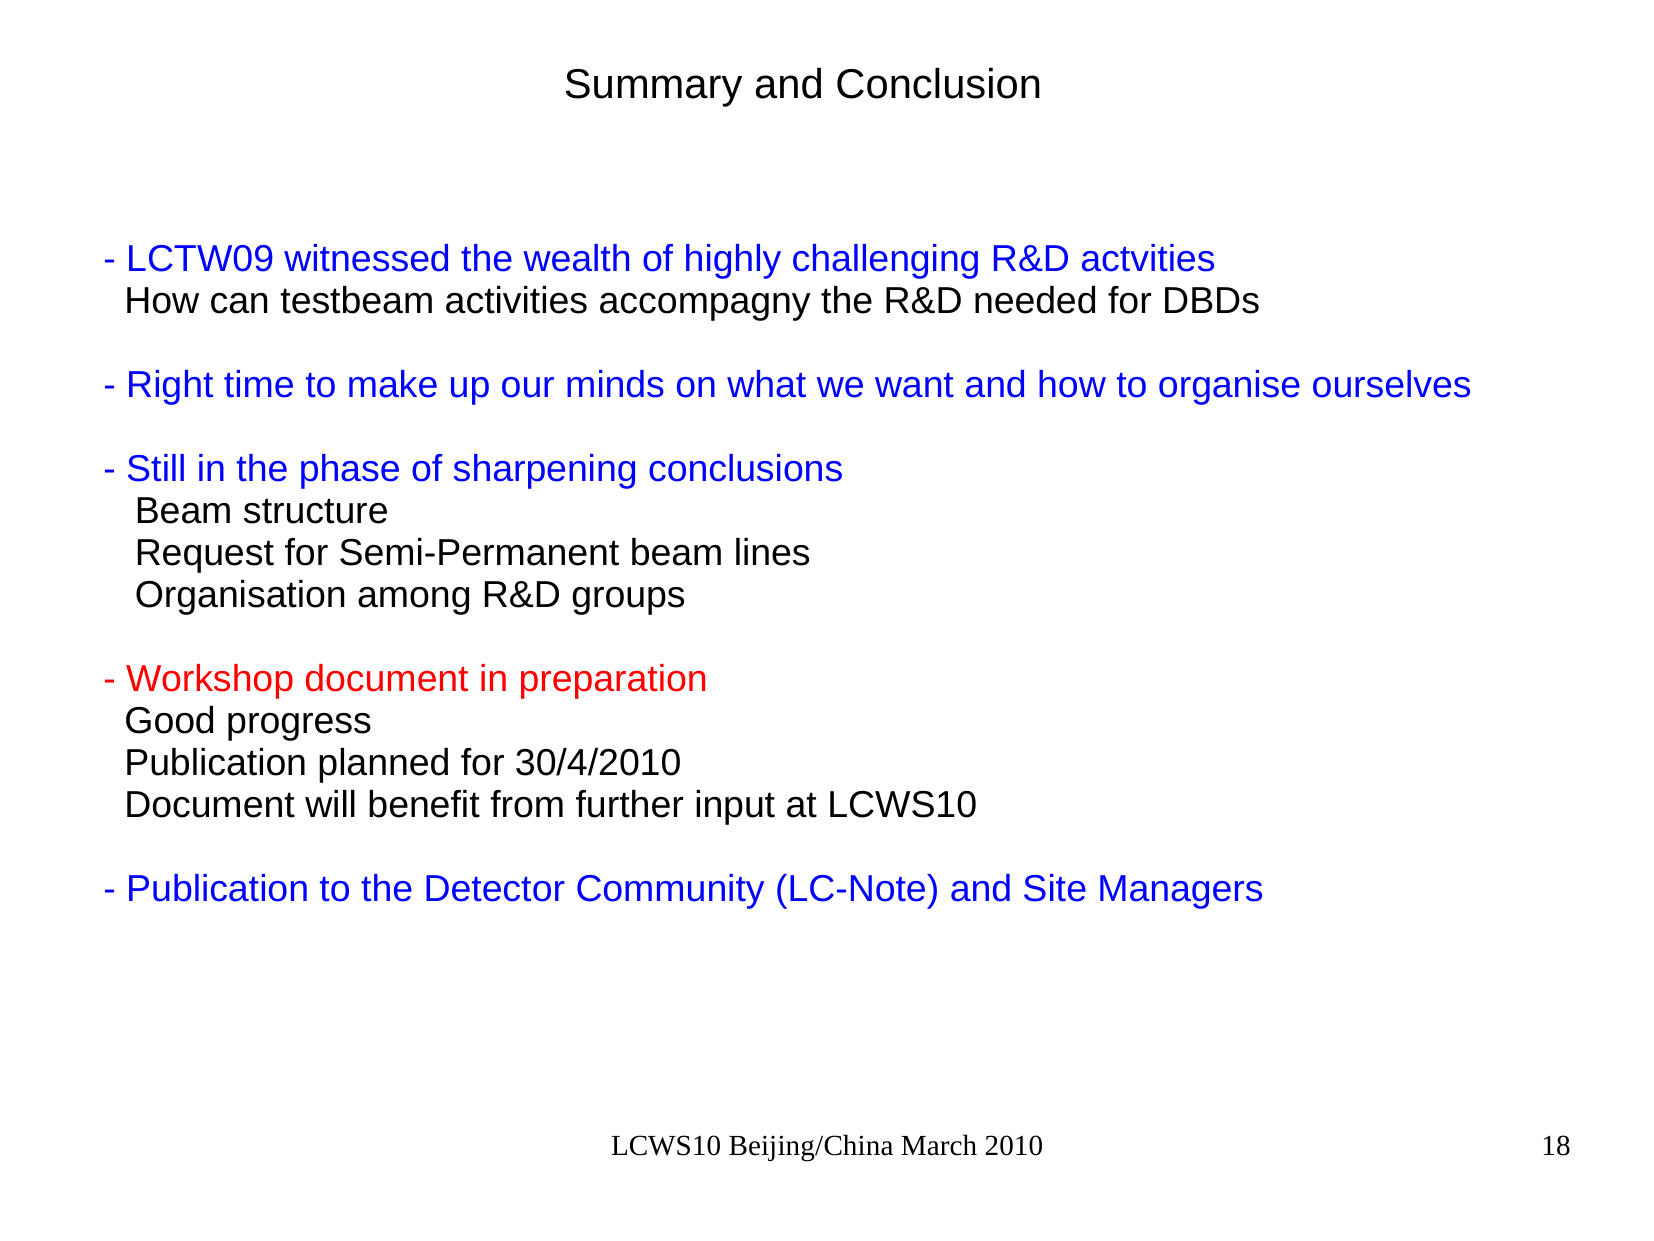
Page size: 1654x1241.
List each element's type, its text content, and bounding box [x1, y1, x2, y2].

text_box - LCTW09 witnessed the wealth of highly challenging R&D actvities How can testbeam activities accompagny the R&D needed for DBDs - Right time to make up our minds on what we want and how to organise ourselves - Still in the phase of sharpening conclusions Beam structure Request for Semi-Permanent beam lines Organisation among R&D groups - Workshop document in preparation Good progress Publication planned for 30/4/2010 Document will benefit from further input at LCWS10 - Publication to the Detector Community (LC-Note) and Site Managers [88, 230, 1492, 917]
text_box Summary and Conclusion [549, 53, 1058, 115]
